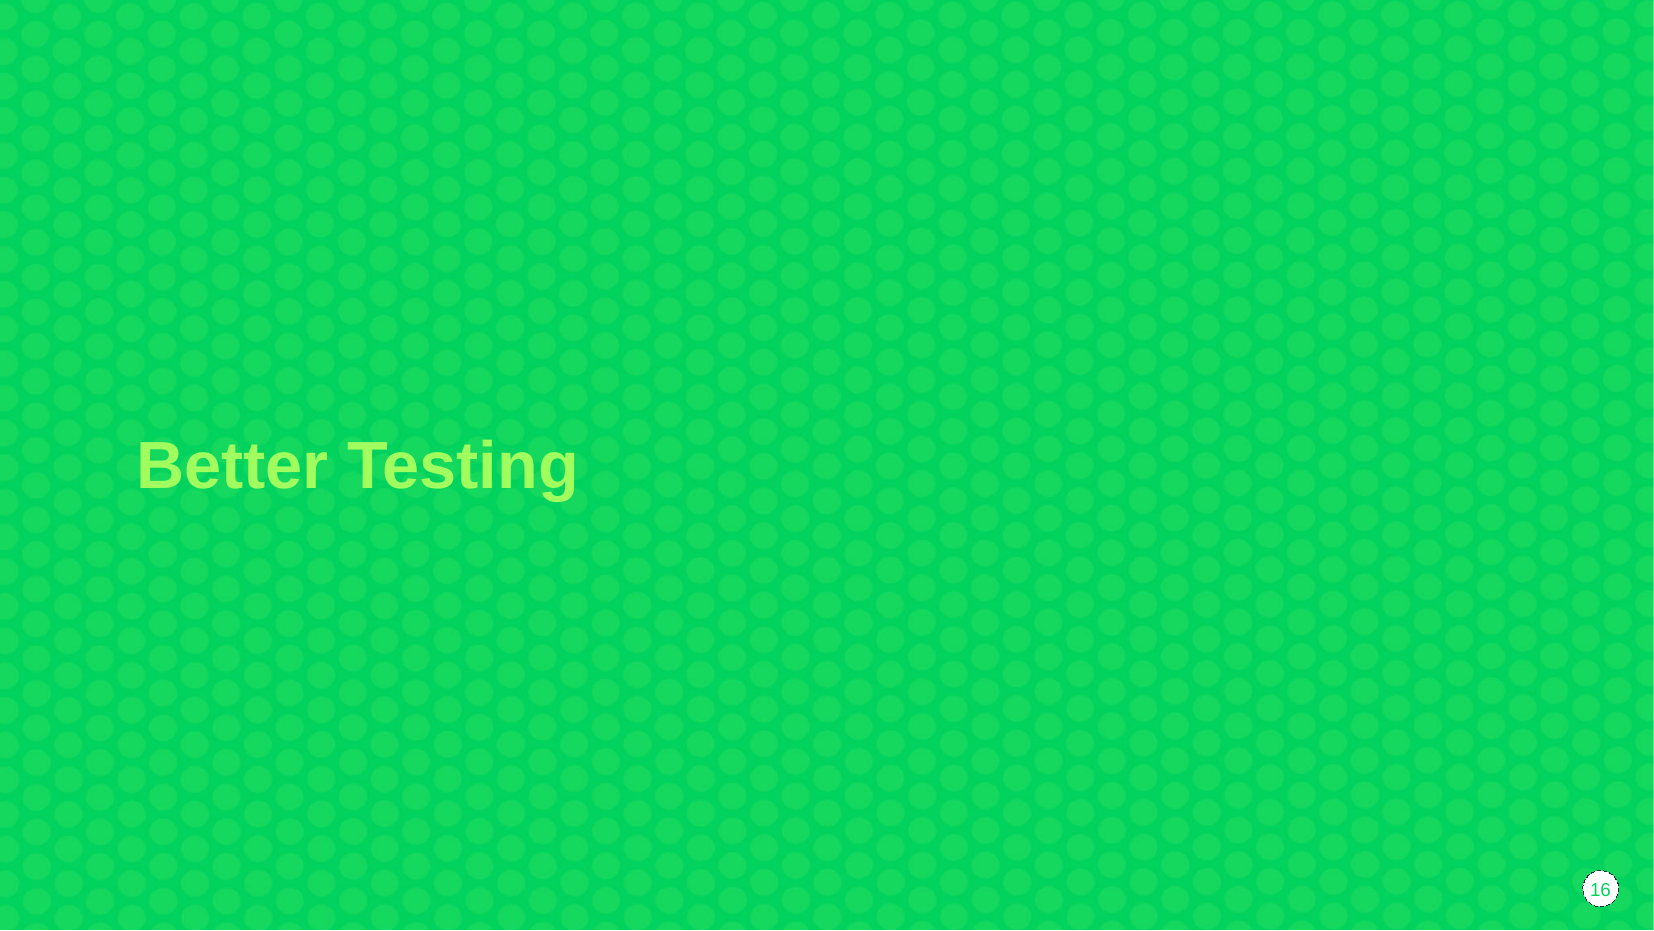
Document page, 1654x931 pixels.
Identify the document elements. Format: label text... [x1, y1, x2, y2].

title Better Testing [121, 387, 1531, 543]
picture [0, 0, 1654, 930]
